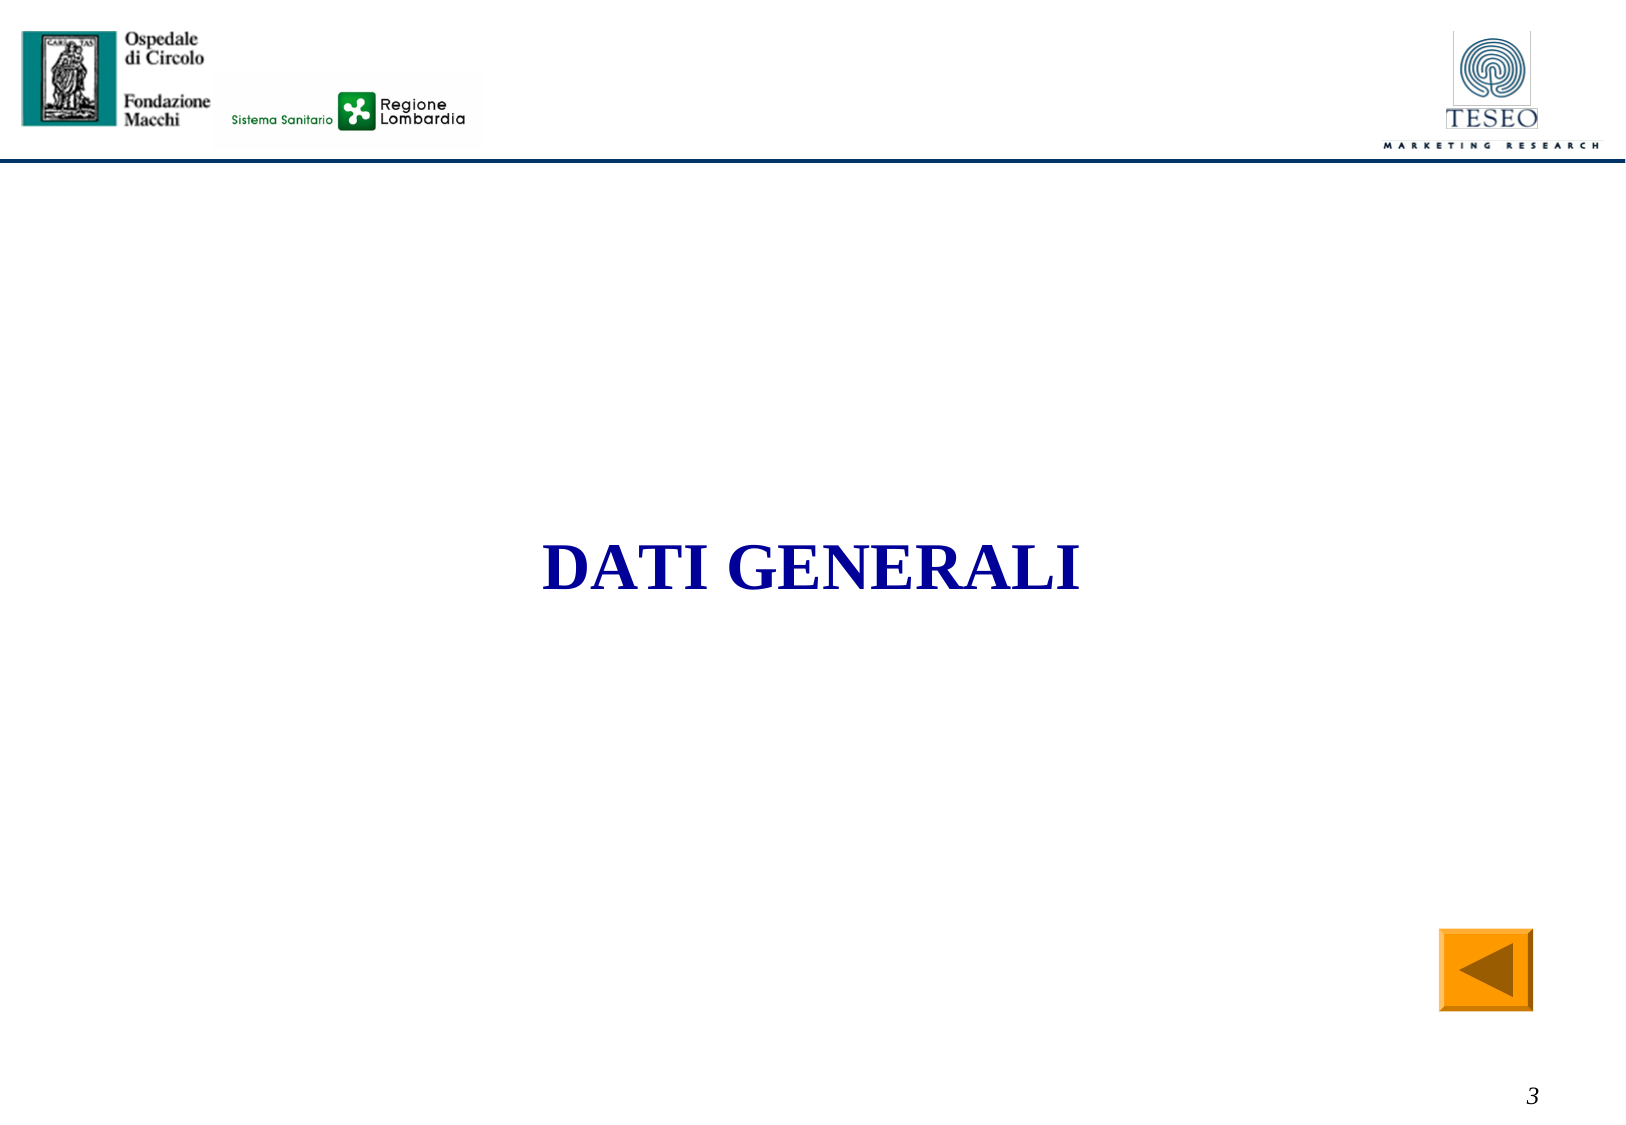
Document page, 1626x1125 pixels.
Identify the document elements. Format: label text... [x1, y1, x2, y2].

text_box DATI GENERALI [121, 469, 1504, 657]
text_box [1440, 928, 1534, 1012]
picture [21, 31, 483, 149]
picture [1381, 31, 1604, 149]
text_box Valutazione [1438, 928, 1445, 1012]
